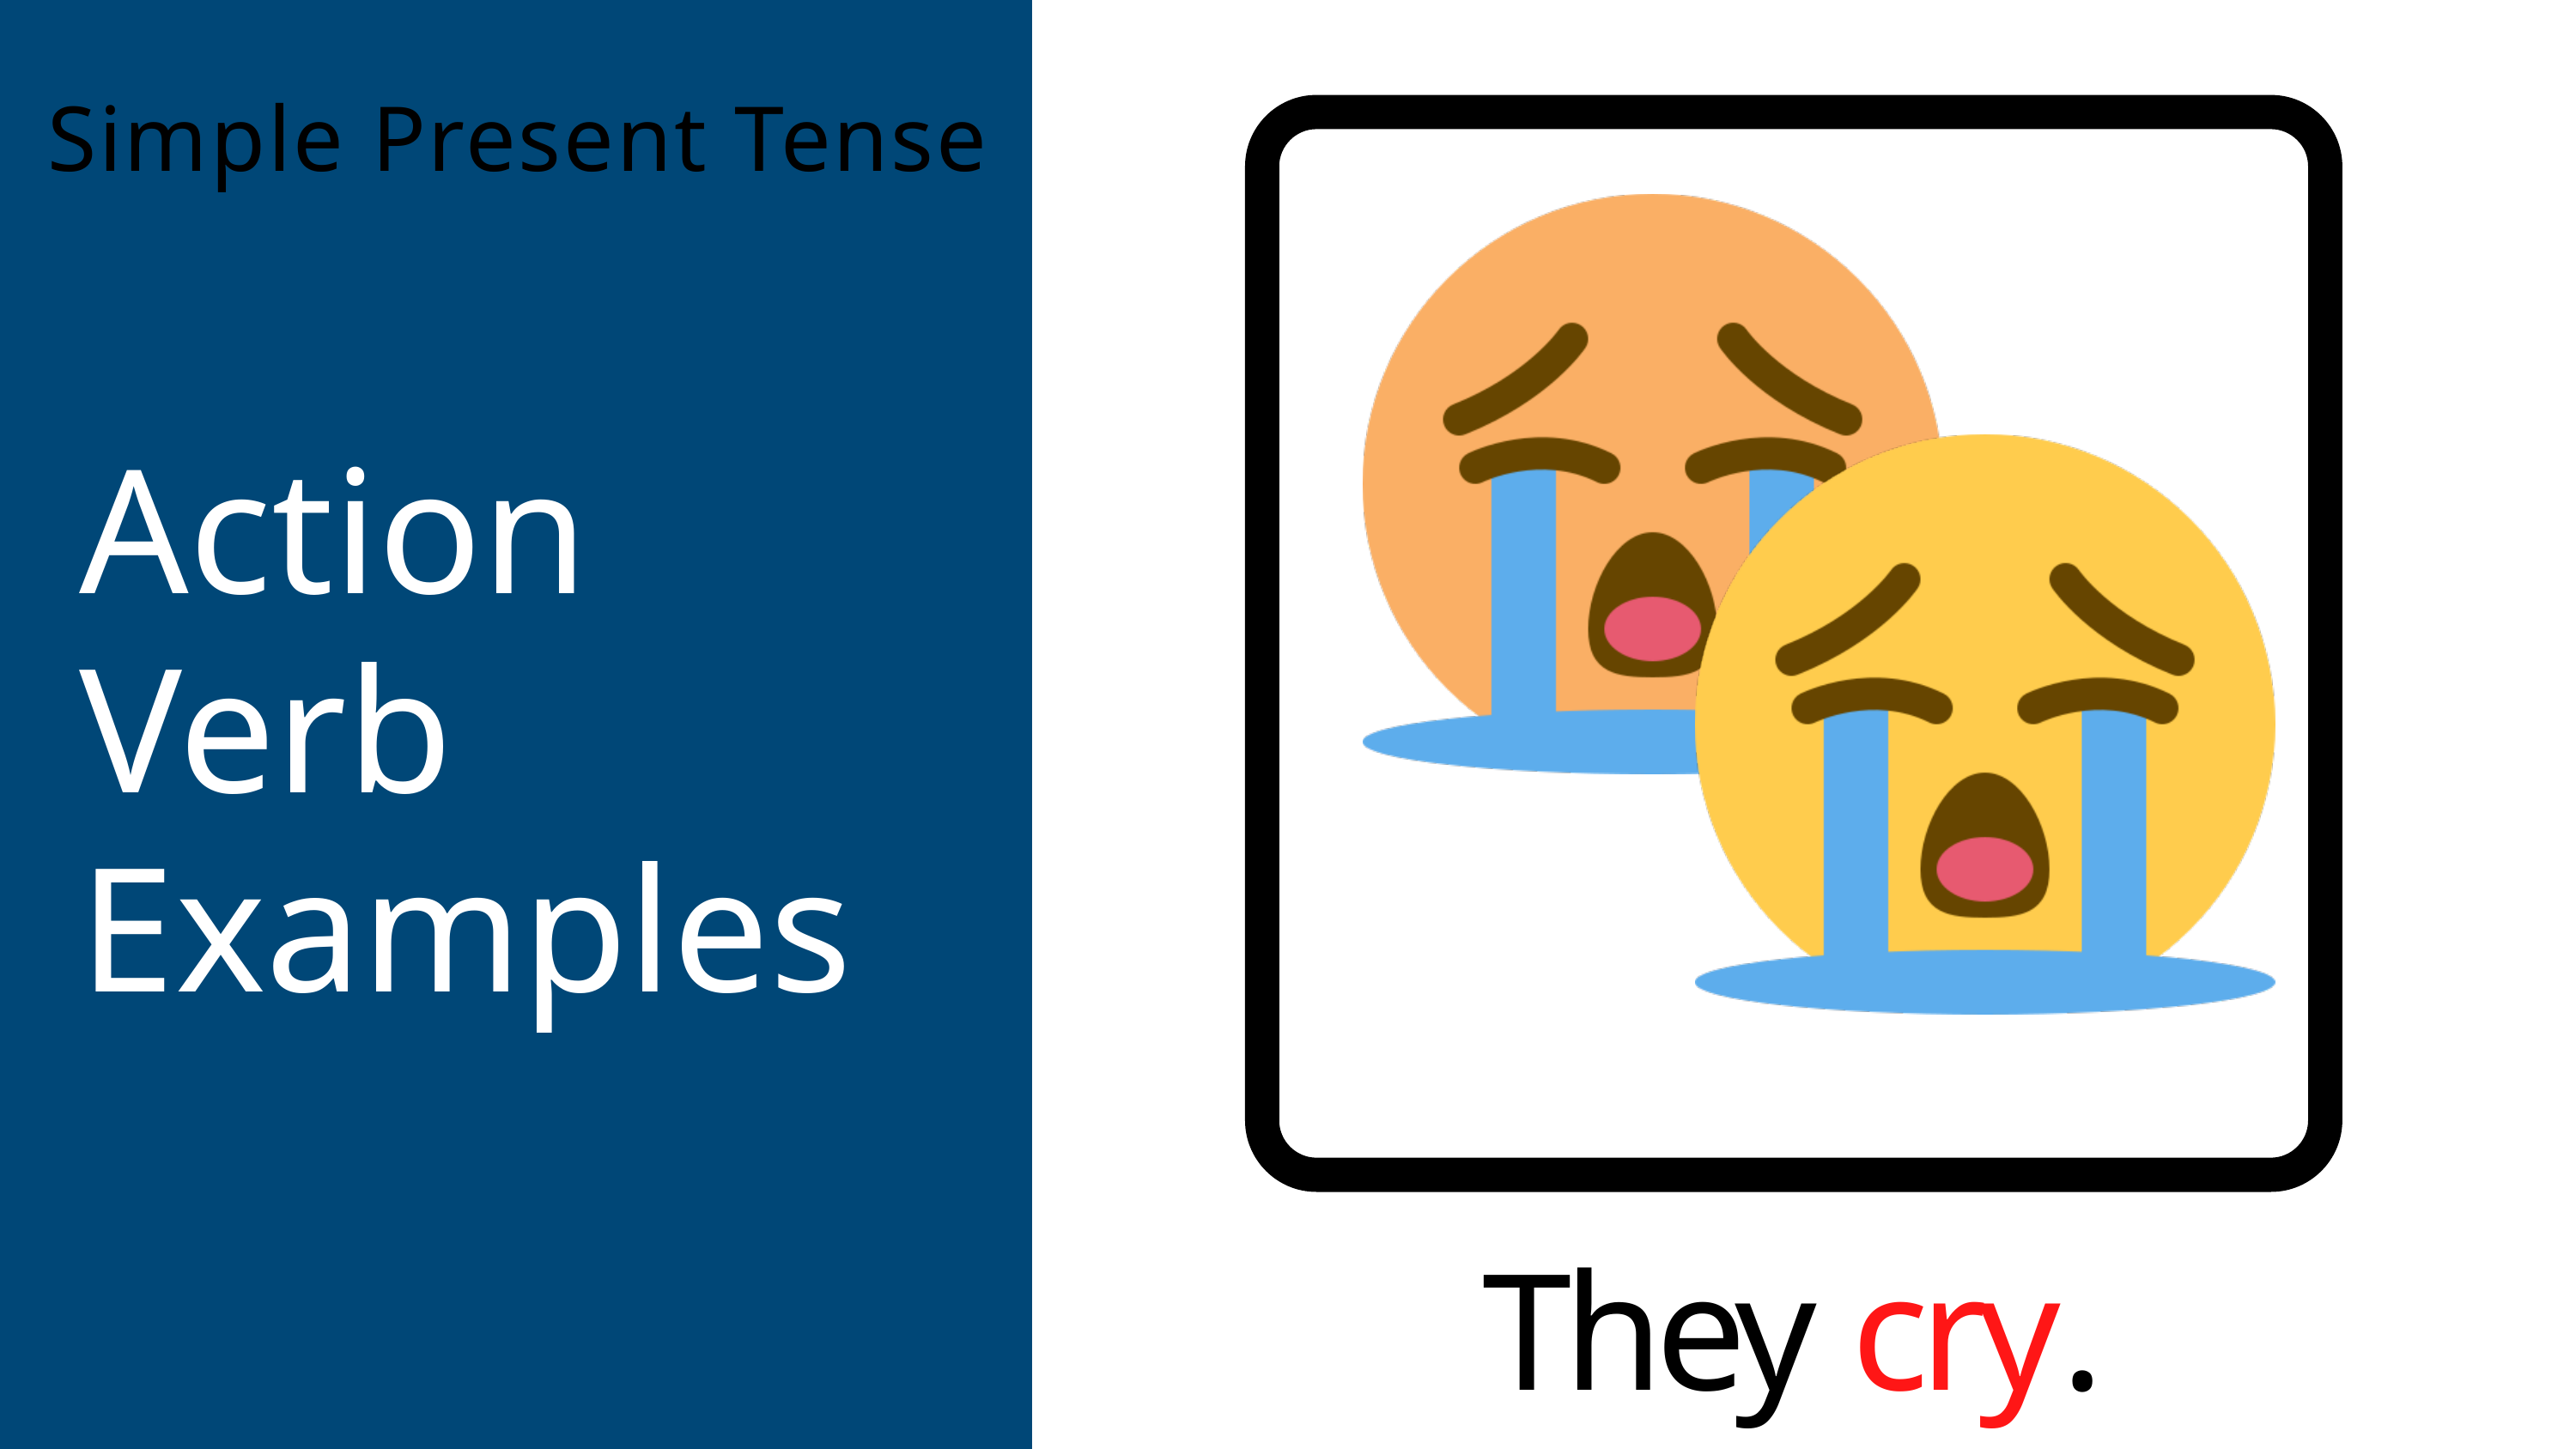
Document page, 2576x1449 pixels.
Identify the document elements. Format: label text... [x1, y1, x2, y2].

text_box Action Verb Examples [79, 428, 957, 1026]
picture [1363, 194, 2275, 1015]
text_box [0, 0, 1032, 1449]
text_box Simple Present Tense [45, 64, 991, 311]
text_box They cry. [1386, 1213, 2202, 1422]
text_box [1244, 94, 2342, 1192]
